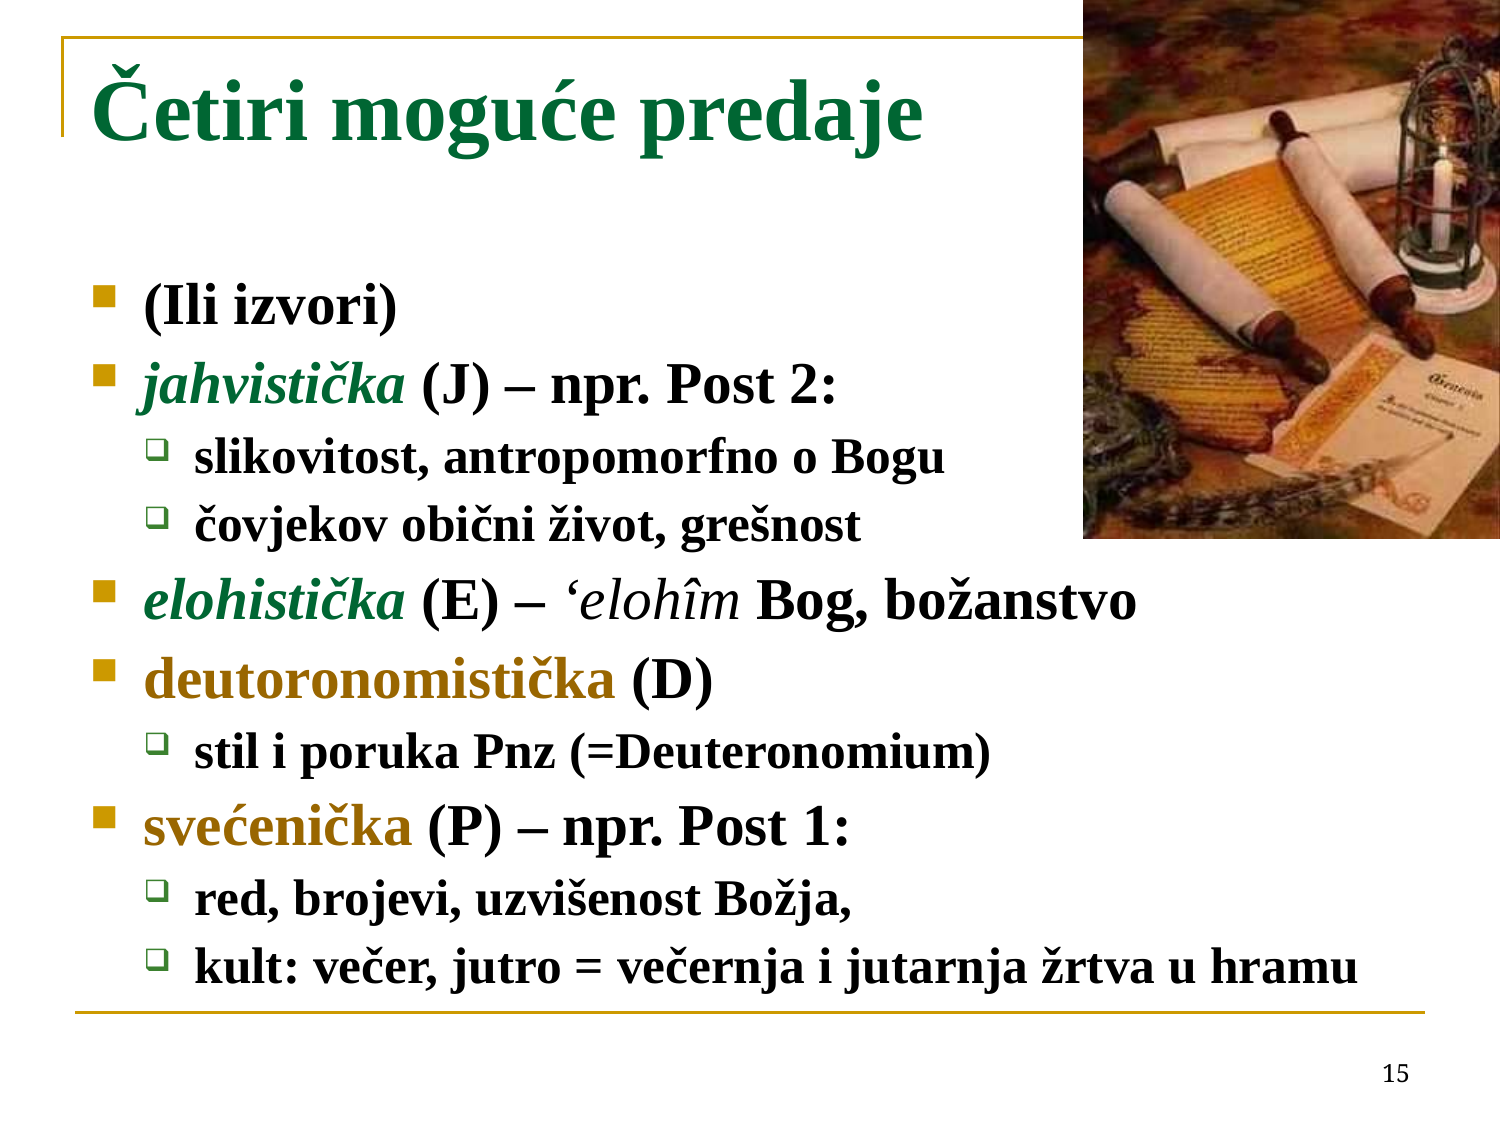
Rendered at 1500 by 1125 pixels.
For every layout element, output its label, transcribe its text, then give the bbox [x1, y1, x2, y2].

list (Ili izvori) jahvistička (J) – npr. Post 2: slikovitost, antropomorfno o Bogu čovjekov obični život, grešnost elohistička (E) – ‘elohîm Bog, božanstvo deutoronomistička (D) stil i poruka Pnz (=Deuteronomium) svećenička (P) – npr. Post 1: red, brojevi, uzvišenost Božja, kult: večer, jutro = večernja i jutarnja žrtva u hramu [74, 265, 1459, 1006]
picture [1083, 0, 1500, 539]
title Četiri moguće predaje [75, 45, 1083, 178]
text_box <number> [1074, 1024, 1426, 1100]
